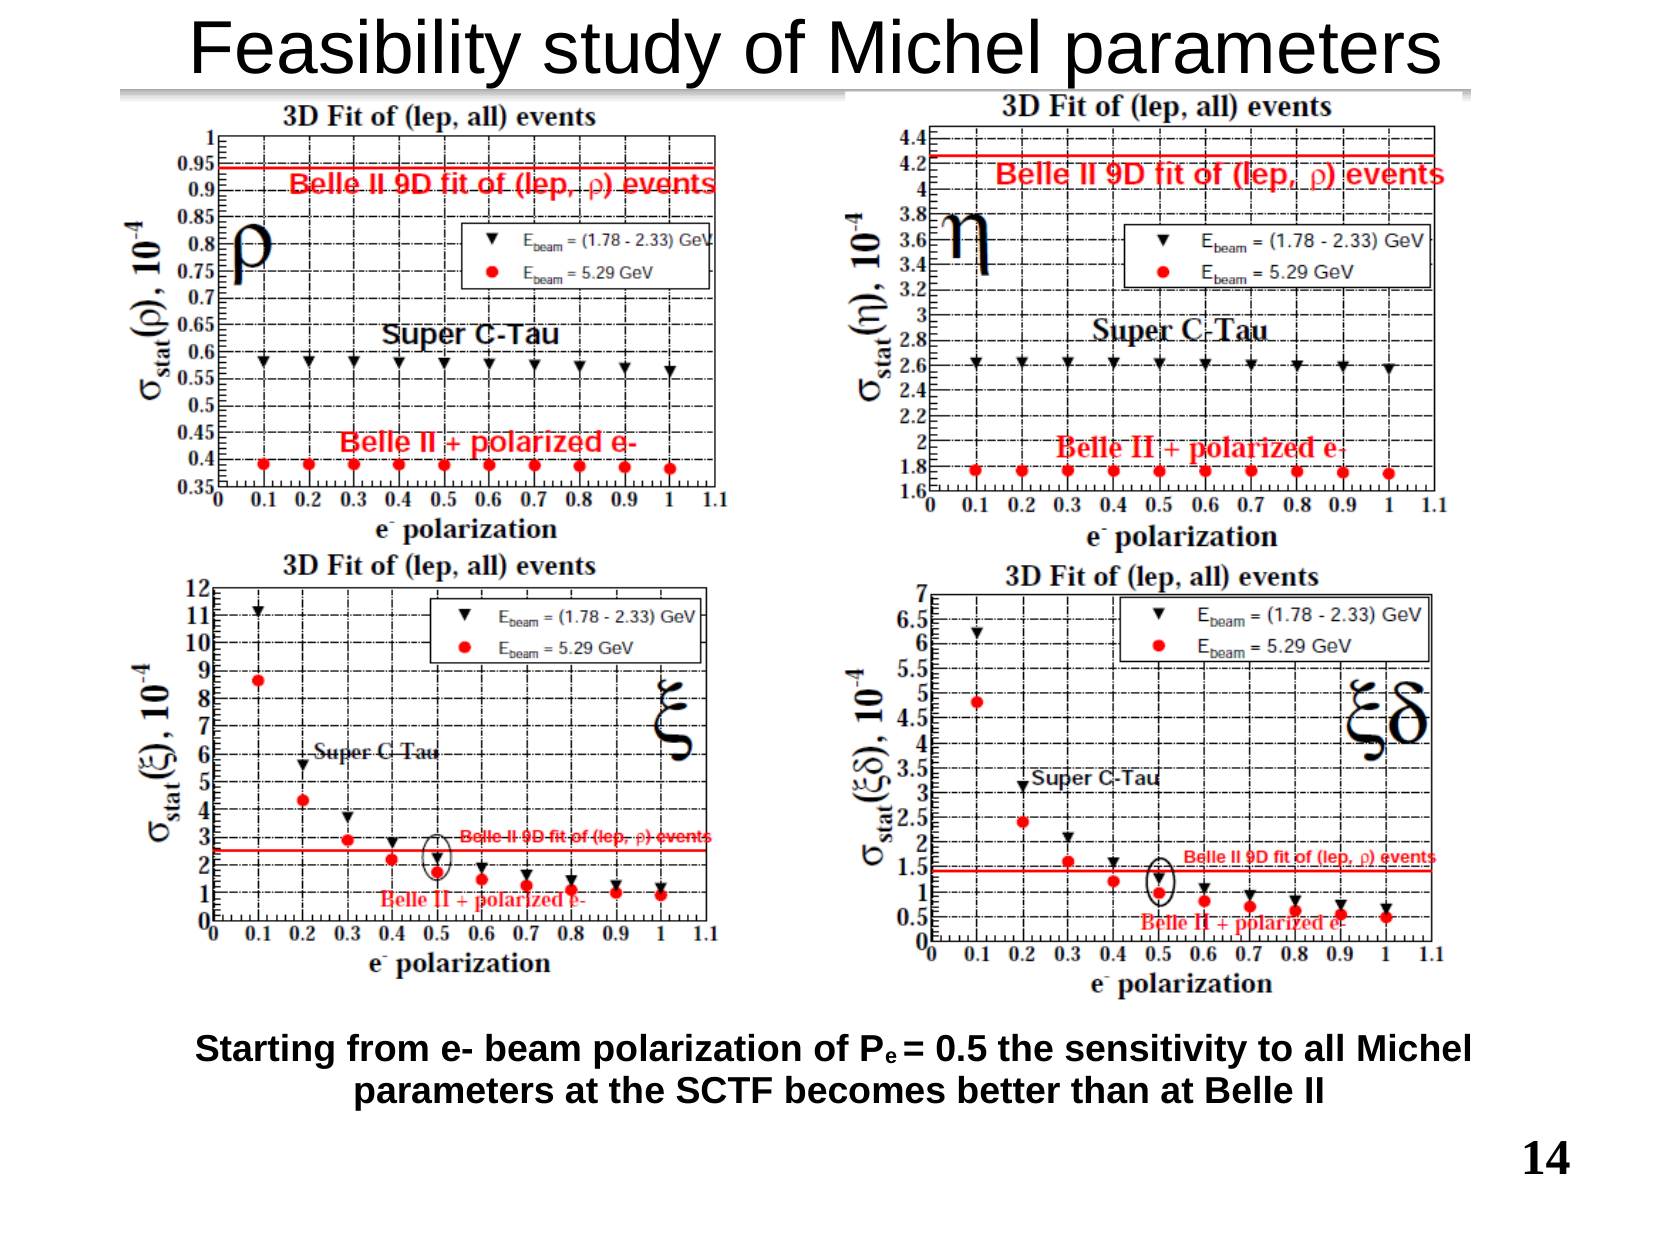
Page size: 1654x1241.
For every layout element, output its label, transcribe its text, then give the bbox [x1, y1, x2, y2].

picture [120, 89, 1471, 1006]
title Feasibility study of Michel parameters [82, 5, 1571, 90]
text_box Starting from e- beam polarization of Pe = 0.5 the sensitivity to all Michel parameters at the SCTF becomes better than at Belle II [180, 1020, 1499, 1132]
